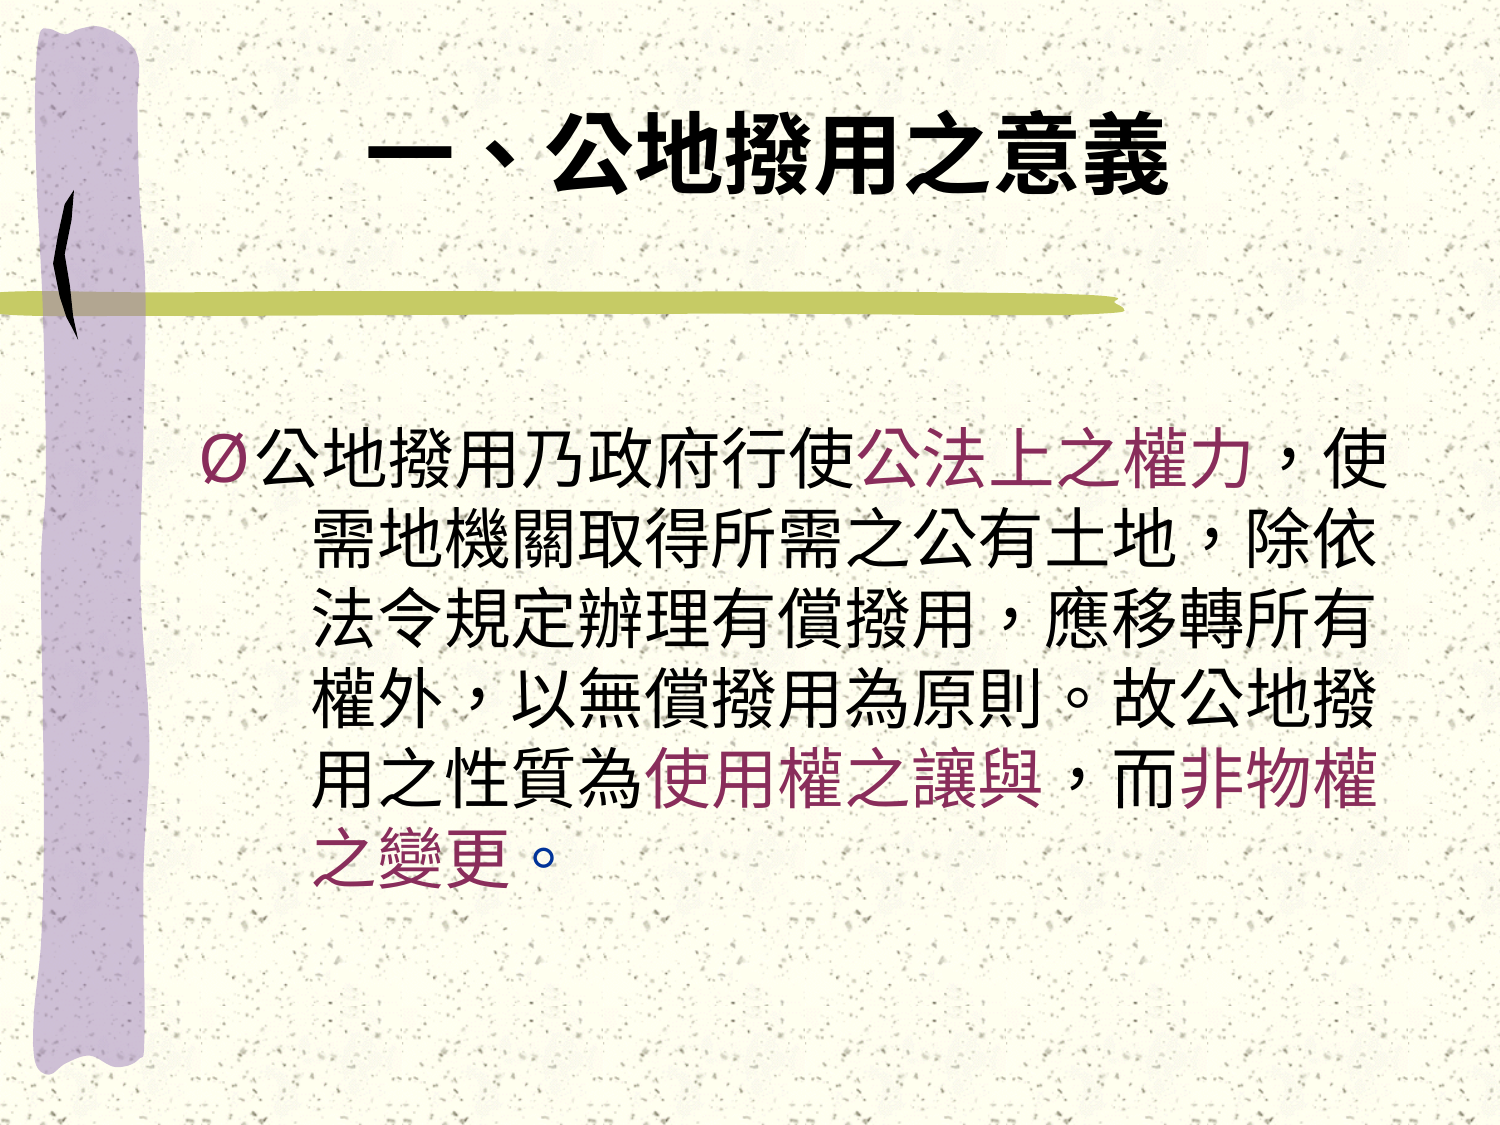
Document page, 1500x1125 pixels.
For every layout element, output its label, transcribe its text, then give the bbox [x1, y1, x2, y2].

title 一、公地撥用之意義 [123, 90, 1413, 213]
list 公地撥用乃政府行使公法上之權力，使需地機關取得所需之公有土地，除依法令規定辦理有償撥用，應移轉所有權外，以無償撥用為原則。故公地撥用之性質為使用權之讓與，而非物權之變更。 [183, 408, 1459, 965]
